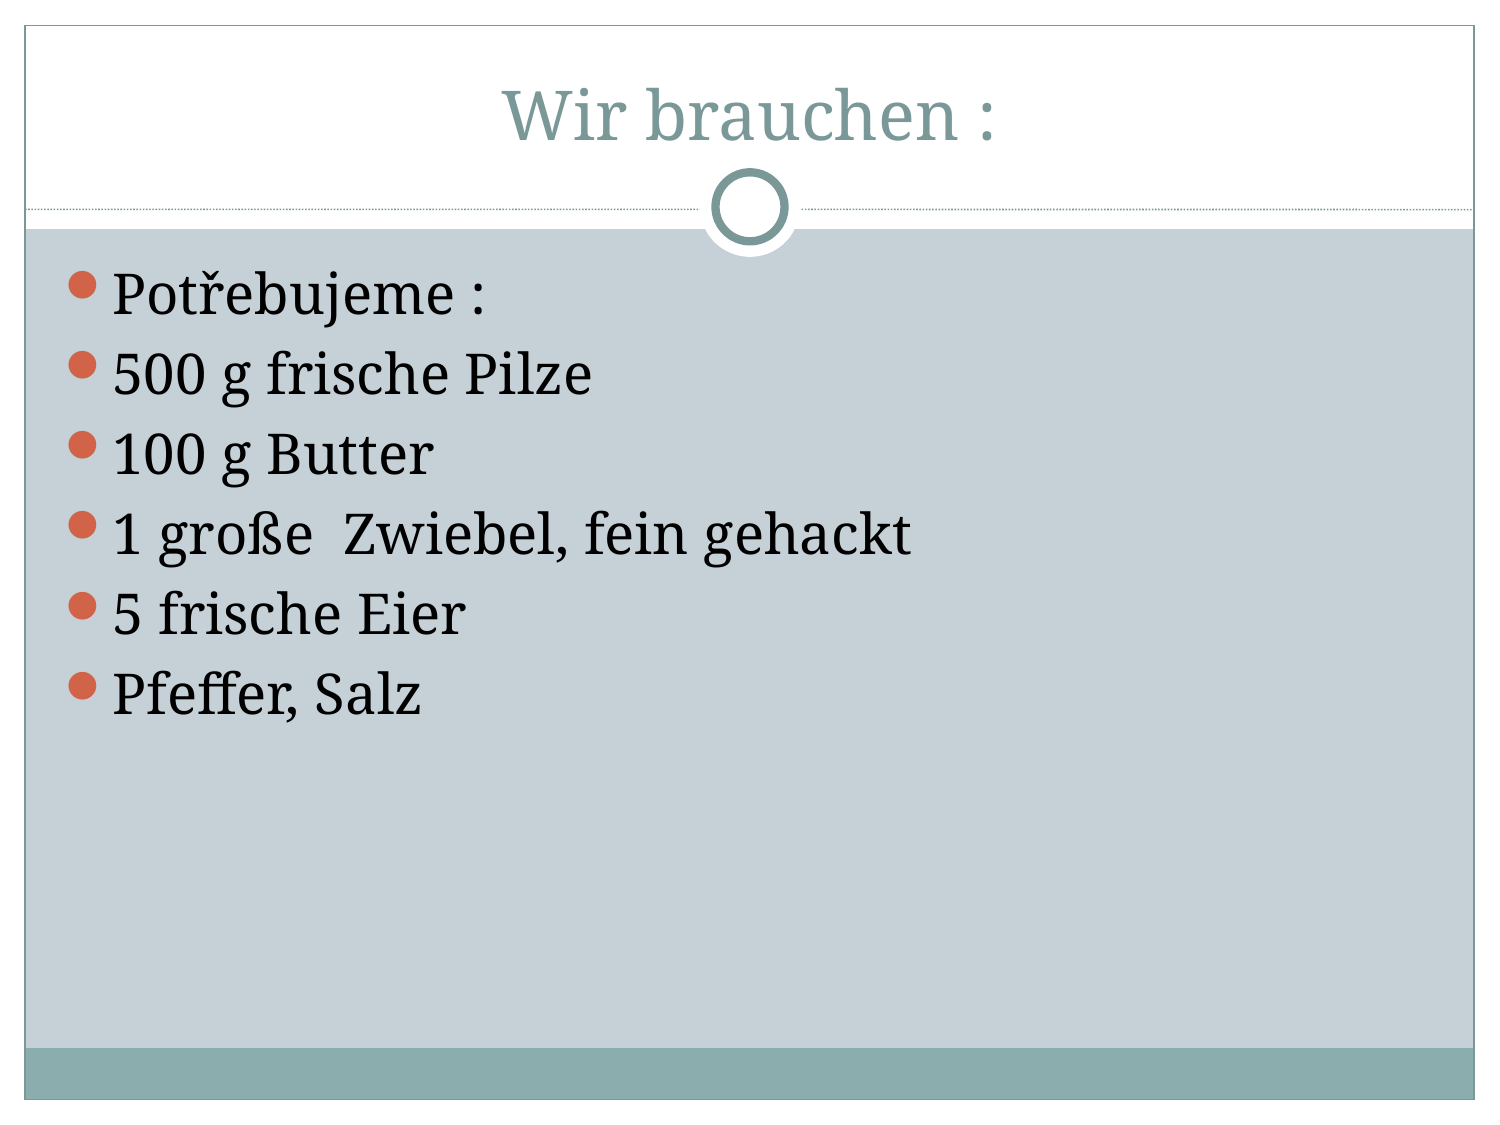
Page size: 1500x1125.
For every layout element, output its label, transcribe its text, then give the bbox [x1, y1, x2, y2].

title Wir brauchen : [49, 37, 1450, 162]
list Potřebujeme : 500 g frische Pilze 100 g Butter 1 große Zwiebel, fein gehackt 5 frische Eier Pfeffer, Salz [49, 250, 1445, 1001]
